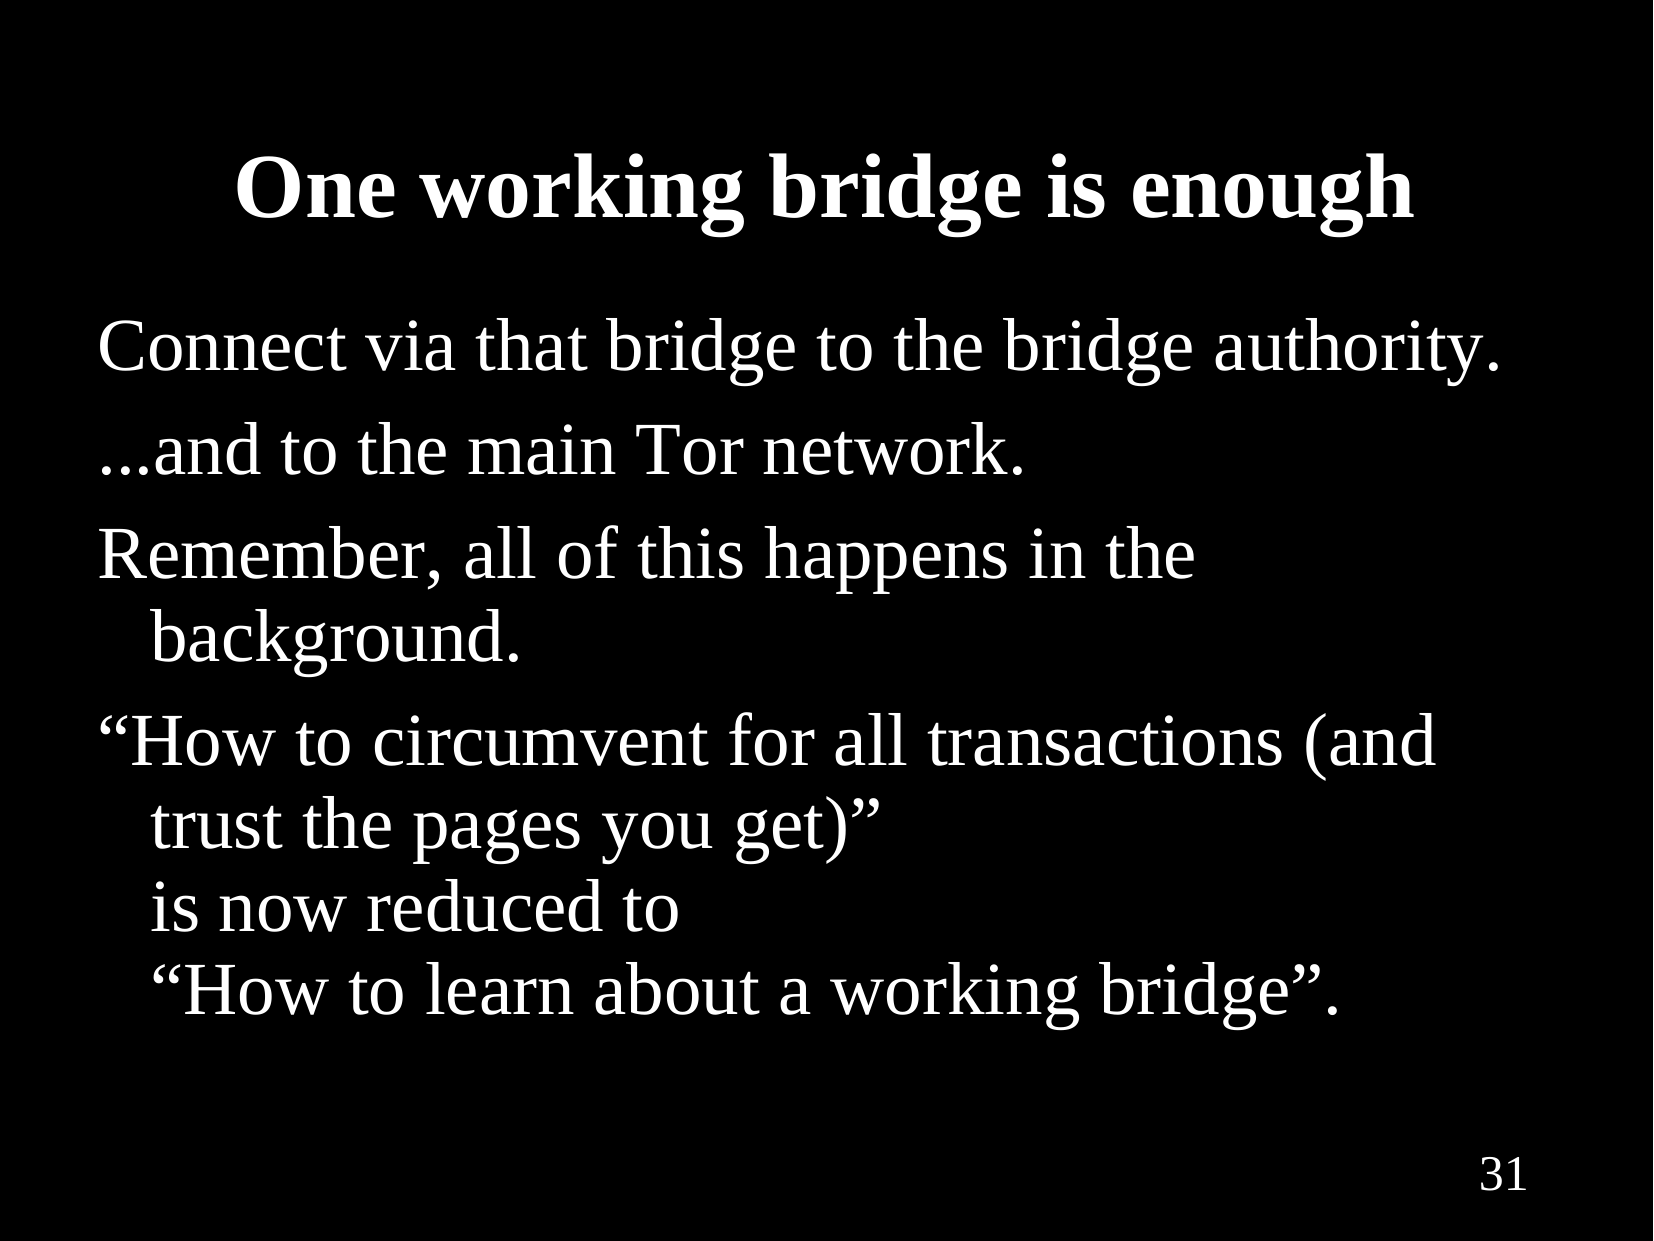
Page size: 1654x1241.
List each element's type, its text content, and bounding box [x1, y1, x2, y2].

list Connect via that bridge to the bridge authority. ...and to the main Tor network. Remember, all of this happens in the background. “How to circumvent for all transactions (and trust the pages you get)” is now reduced to “How to learn about a working bridge”. [79, 303, 1571, 1093]
title One working bridge is enough [119, 91, 1532, 283]
